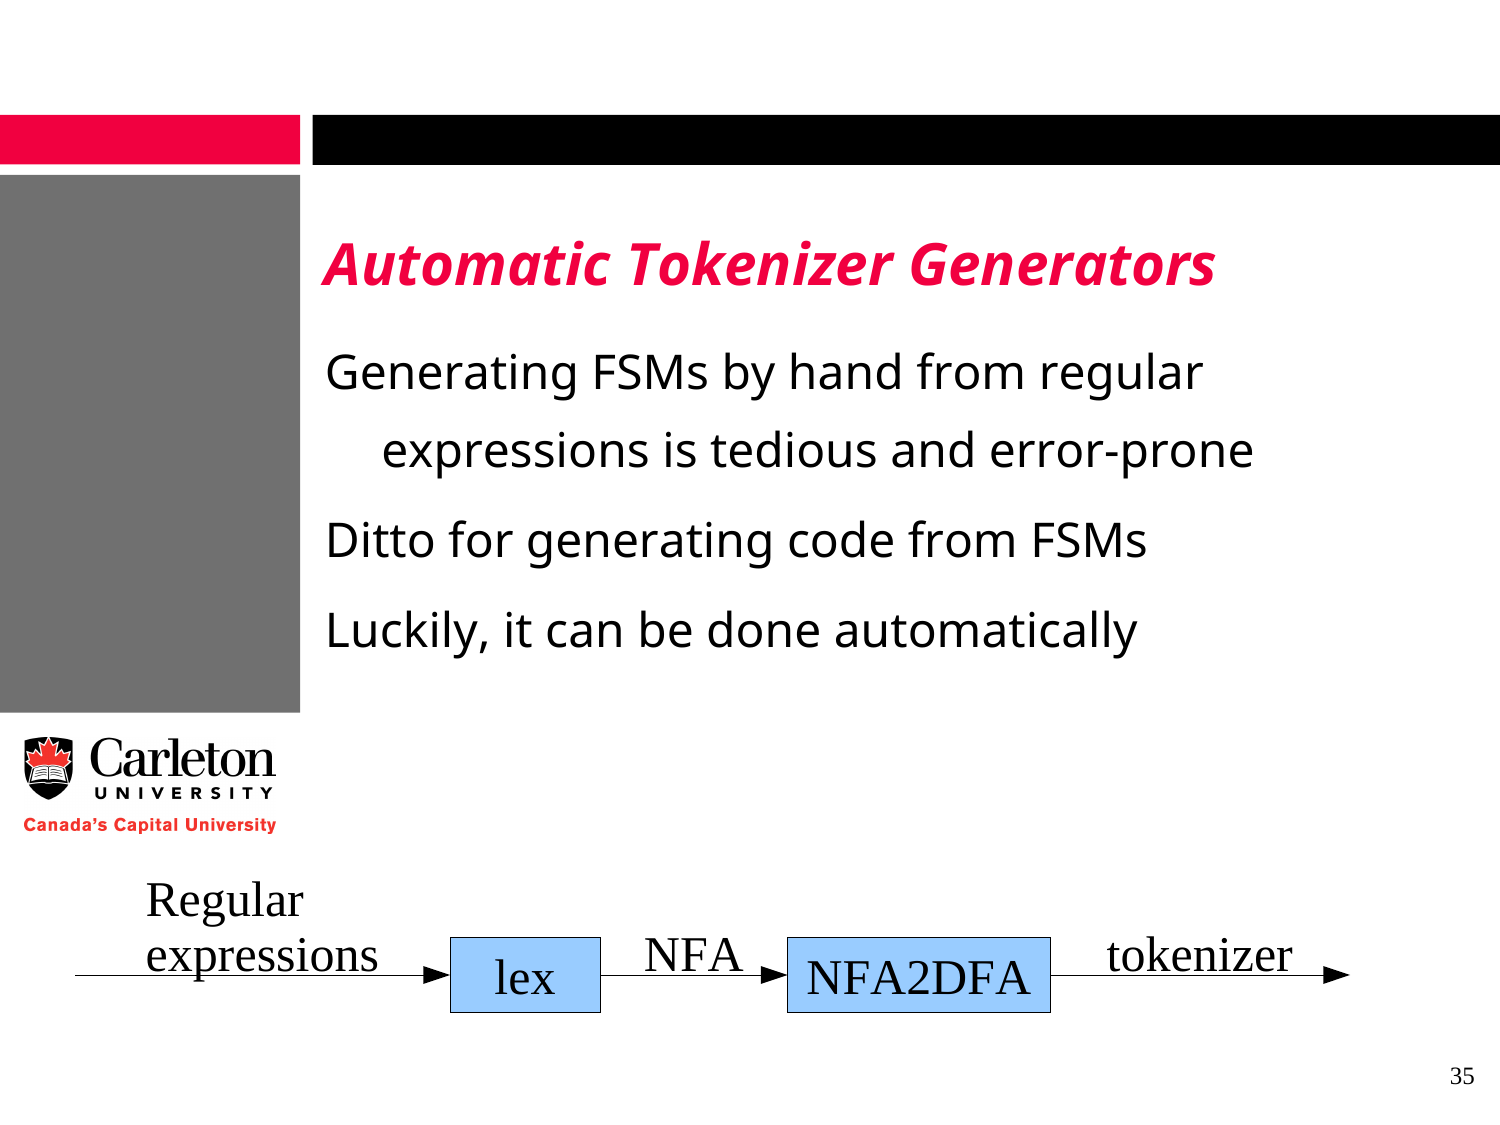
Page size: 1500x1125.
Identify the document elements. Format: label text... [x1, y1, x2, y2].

list Generating FSMs by hand from regular expressions is tedious and error-prone Ditto for generating code from FSMs Luckily, it can be done automatically [324, 324, 1450, 1036]
picture [24, 737, 276, 834]
text_box NFA2DFA [787, 937, 1051, 1013]
title Automatic Tokenizer Generators [324, 194, 1450, 324]
text_box lex [450, 937, 601, 1013]
